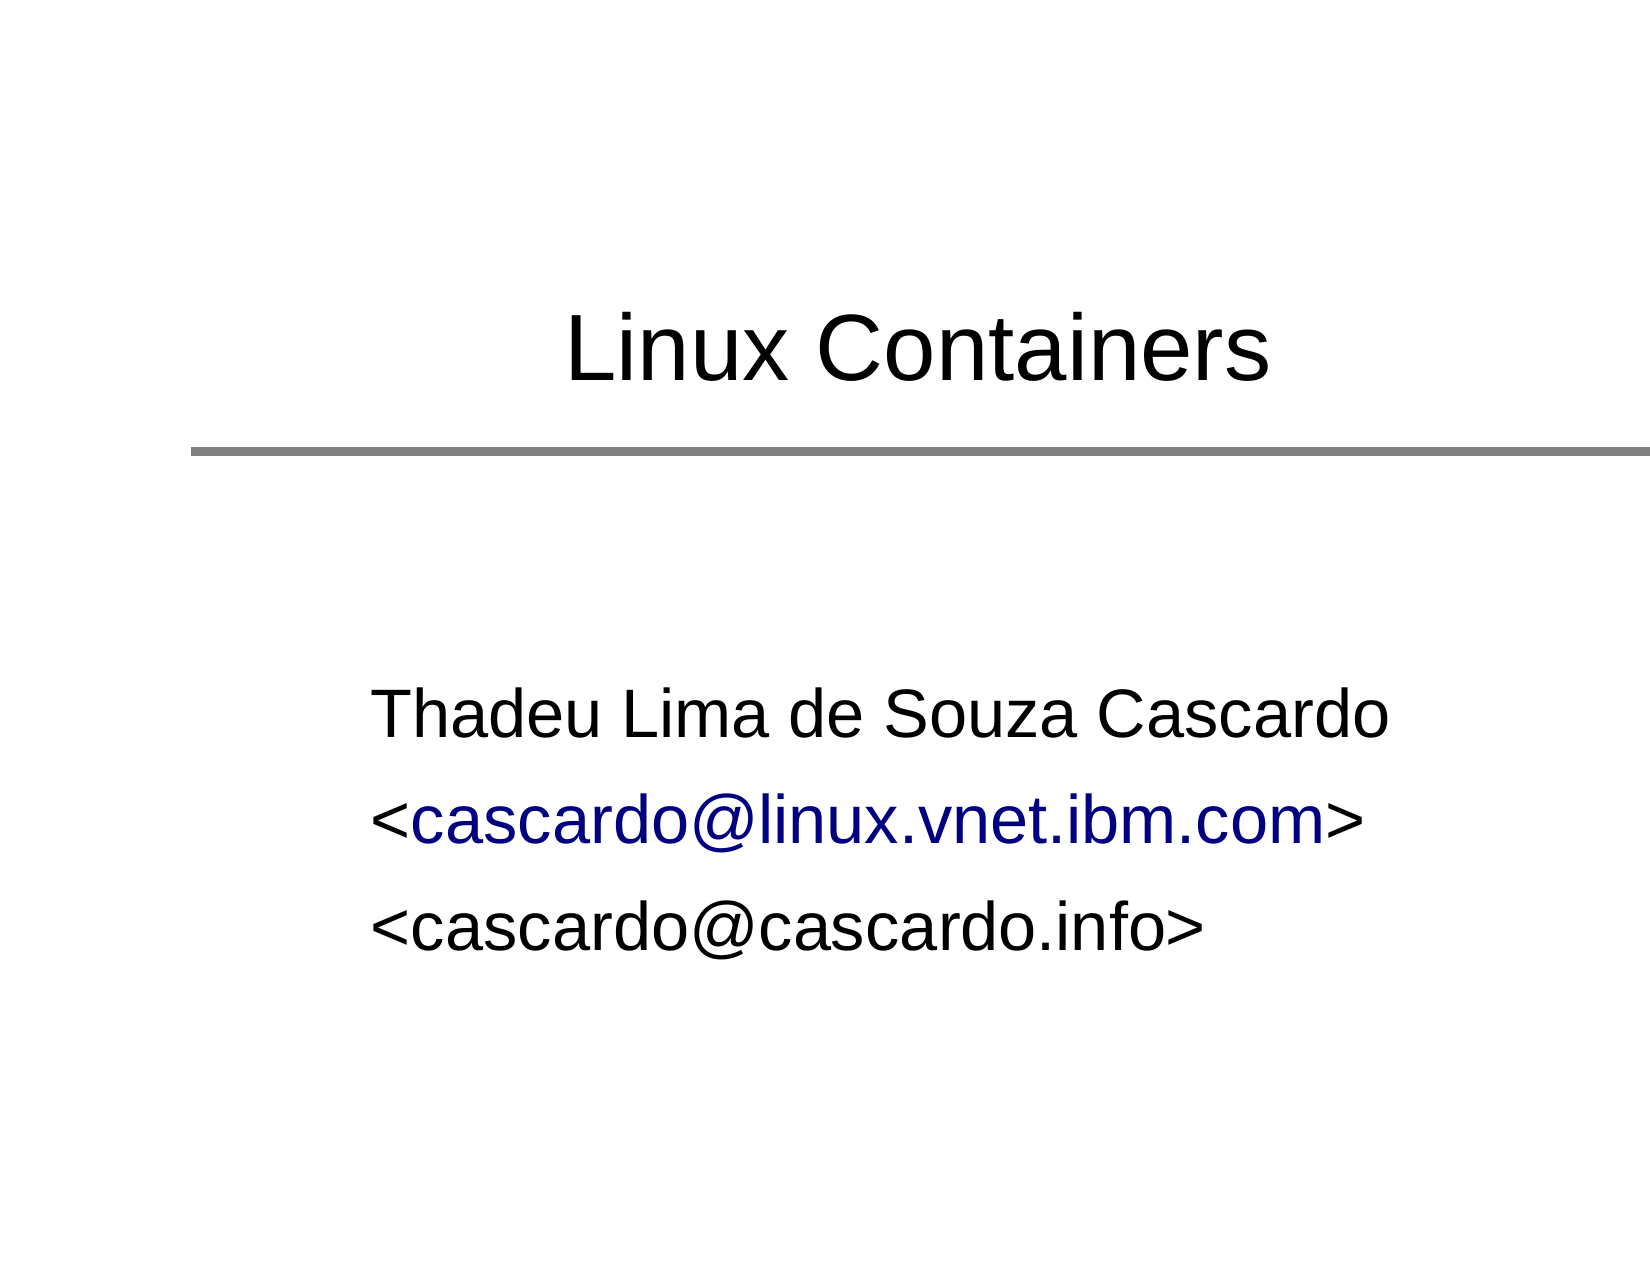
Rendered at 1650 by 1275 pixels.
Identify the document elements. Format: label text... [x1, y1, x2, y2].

list Thadeu Lima de Souza Cascardo <cascardo@linux.vnet.ibm.com> <cascardo@cascardo.info> [300, 675, 1613, 1073]
title Linux Containers [186, 237, 1650, 459]
